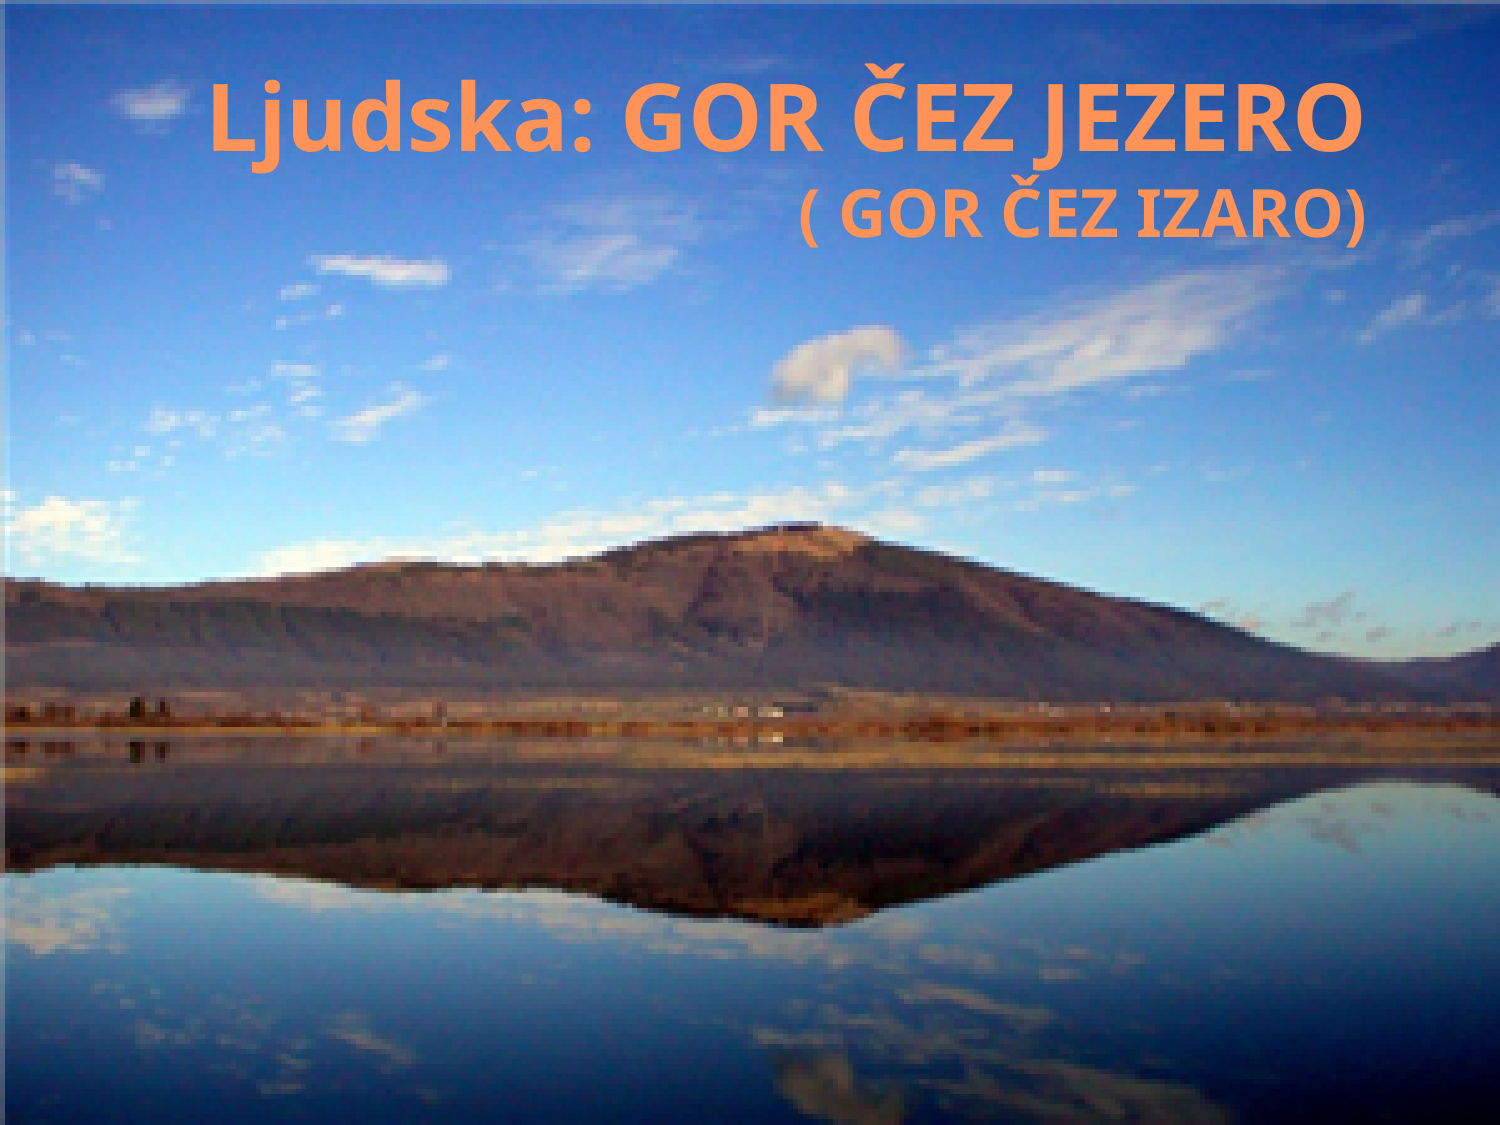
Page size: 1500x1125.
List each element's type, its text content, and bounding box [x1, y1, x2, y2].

subtitle [206, 837, 1092, 1125]
title Ljudska: GOR ČEZ JEZERO ( GOR ČEZ IZARO) [100, 0, 1376, 371]
picture [0, 0, 1500, 1125]
